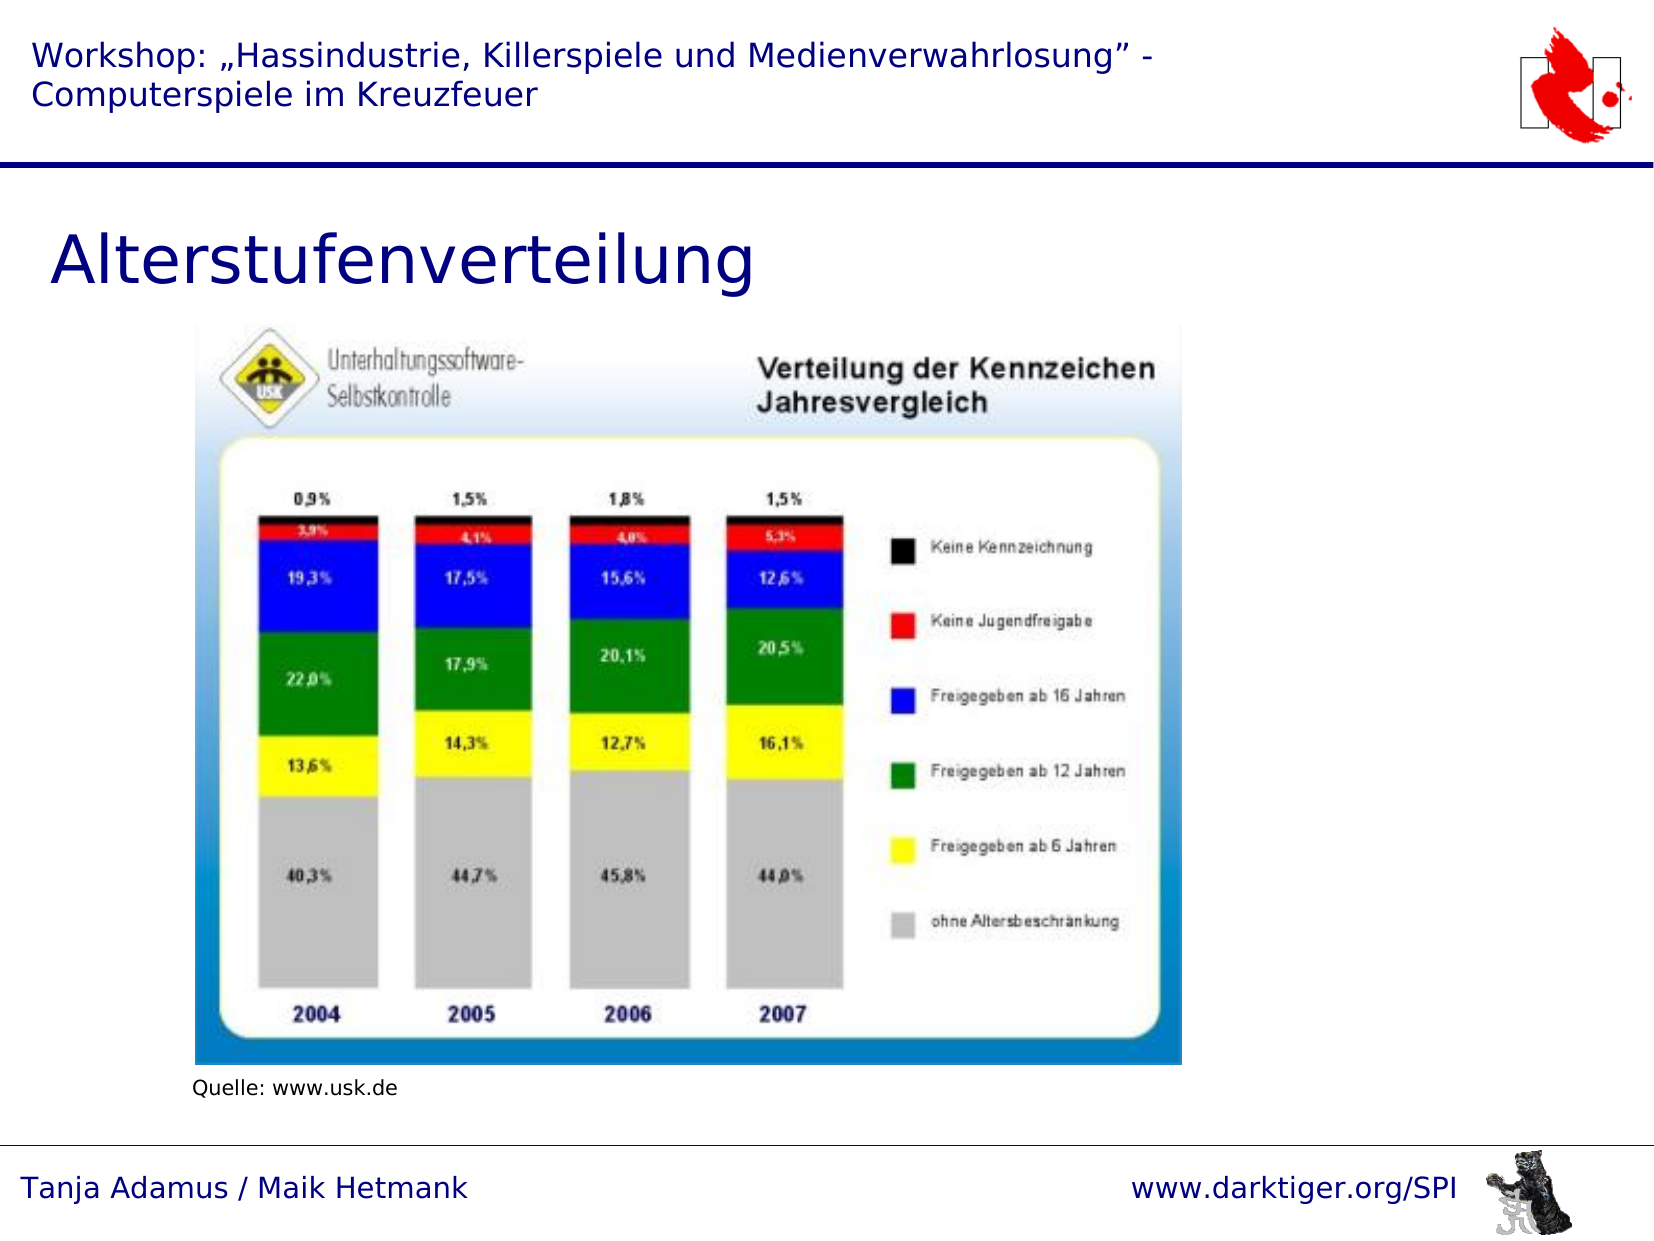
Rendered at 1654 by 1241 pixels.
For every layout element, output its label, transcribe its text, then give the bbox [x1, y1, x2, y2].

text_box Alterstufenverteilung [35, 214, 1565, 308]
picture [1486, 1150, 1572, 1235]
text_box Quelle: www.usk.de [177, 1068, 413, 1108]
text_box Workshop: „Hassindustrie, Killerspiele und Medienverwahrlosung” - Computerspiele im Kreuzfeuer [16, 29, 1418, 178]
picture [195, 324, 1182, 1065]
picture [1503, 16, 1632, 148]
